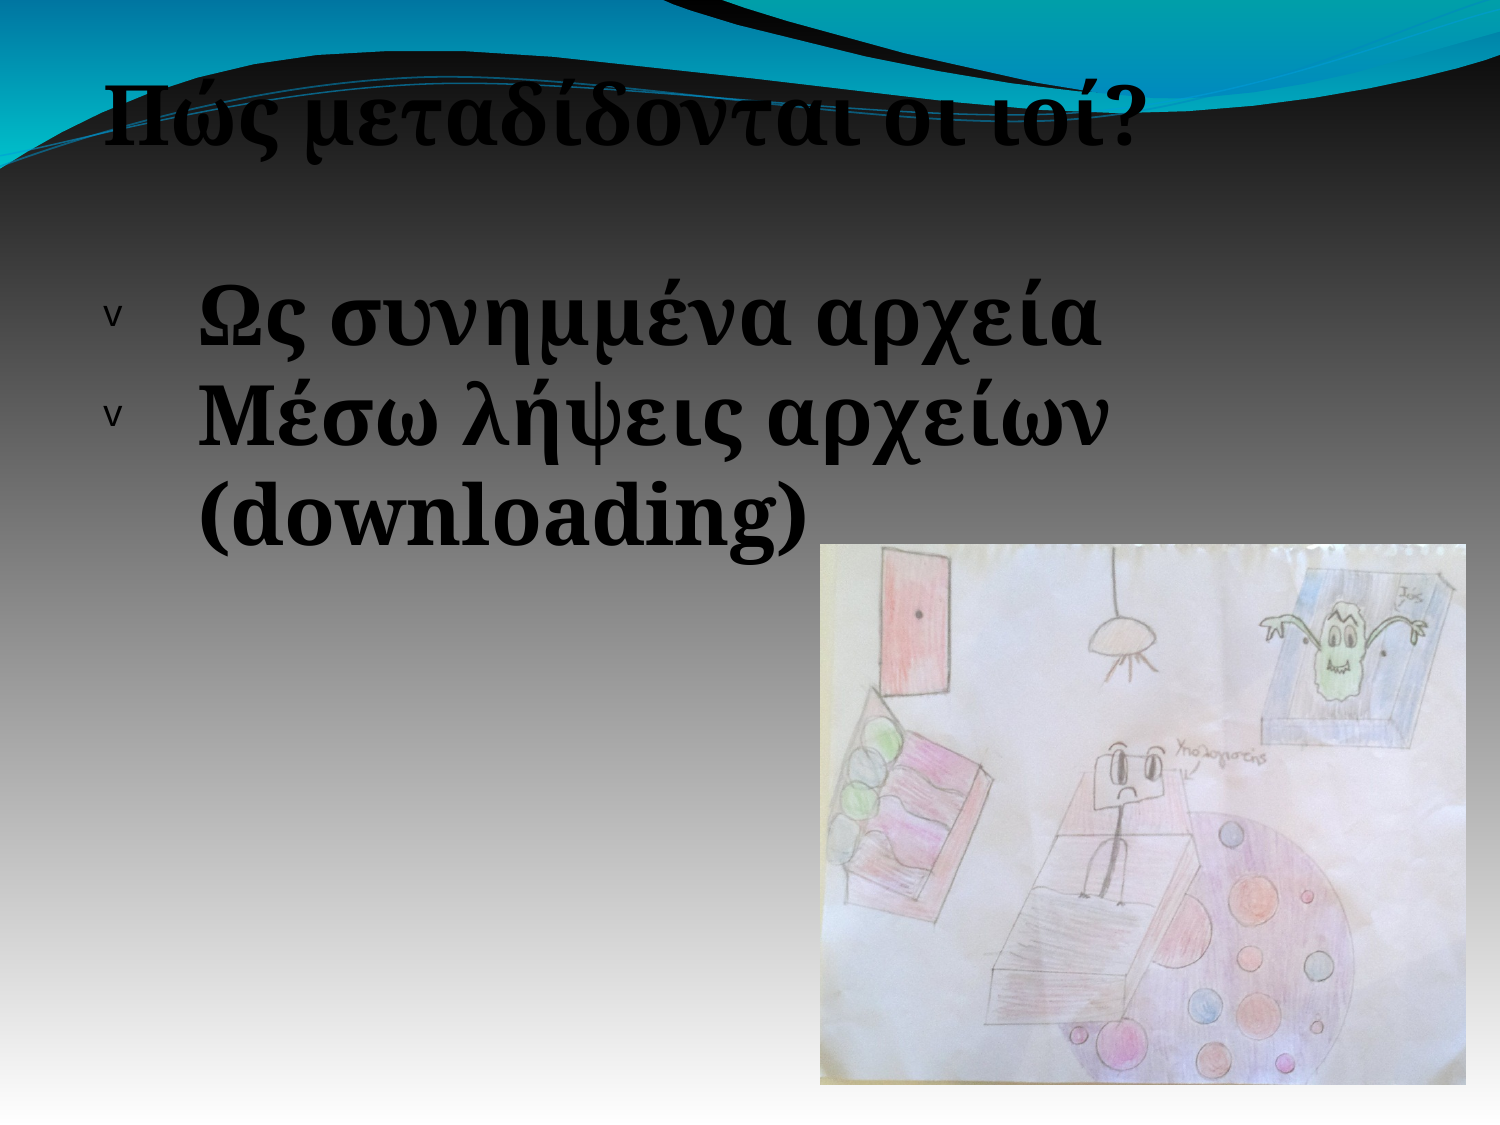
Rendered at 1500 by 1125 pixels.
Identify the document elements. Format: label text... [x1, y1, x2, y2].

text_box Πώς μεταδίδονται οι ιοί? Ως συνημμένα αρχεία Μέσω λήψεις αρχείων (downloading) [88, 54, 1436, 670]
picture [820, 544, 1466, 1085]
